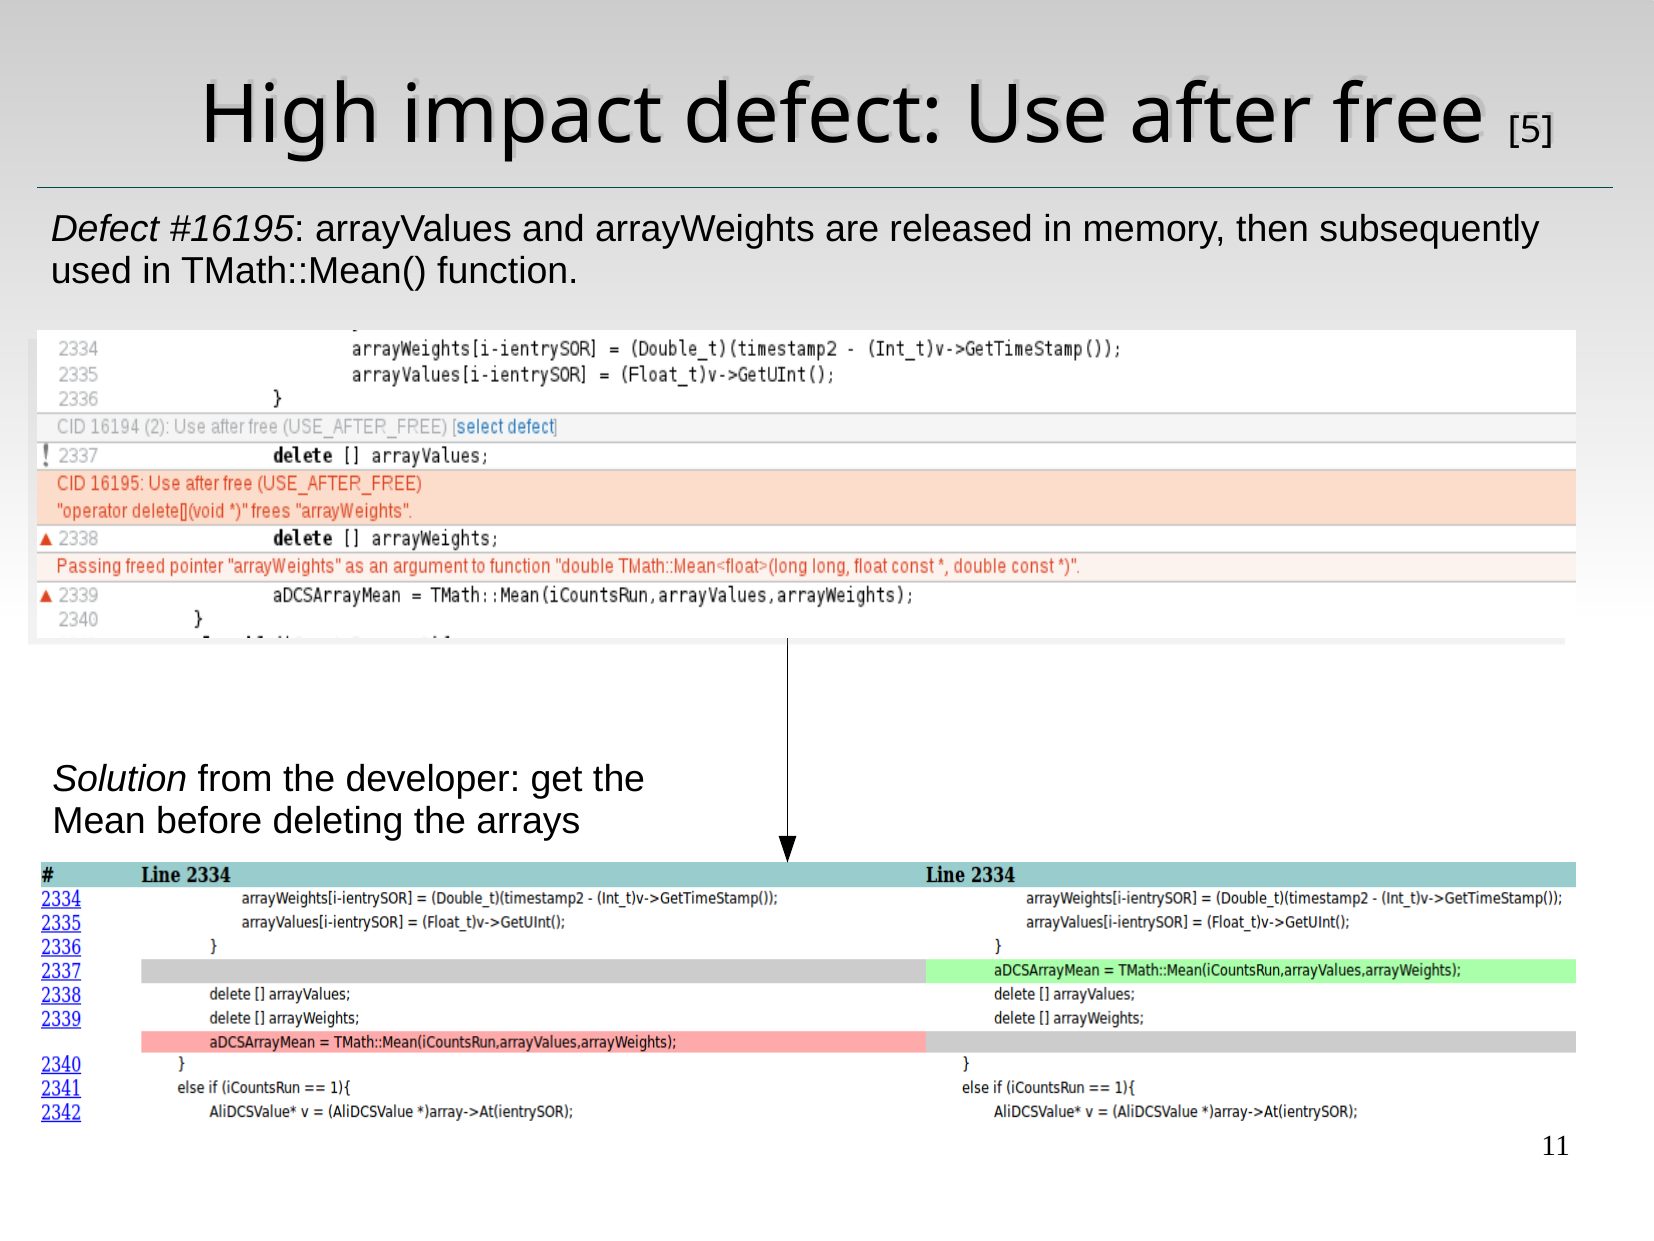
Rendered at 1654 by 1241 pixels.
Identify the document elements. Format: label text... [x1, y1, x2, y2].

picture [37, 862, 1576, 1126]
text_box Defect #16195: arrayValues and arrayWeights are released in memory, then subsequently used in TMath::Mean() function. [36, 199, 1613, 301]
picture [37, 330, 1576, 638]
title High impact defect: Use after free [5] [37, 34, 1576, 187]
text_box Solution from the developer: get the Mean before deleting the arrays [37, 750, 676, 849]
